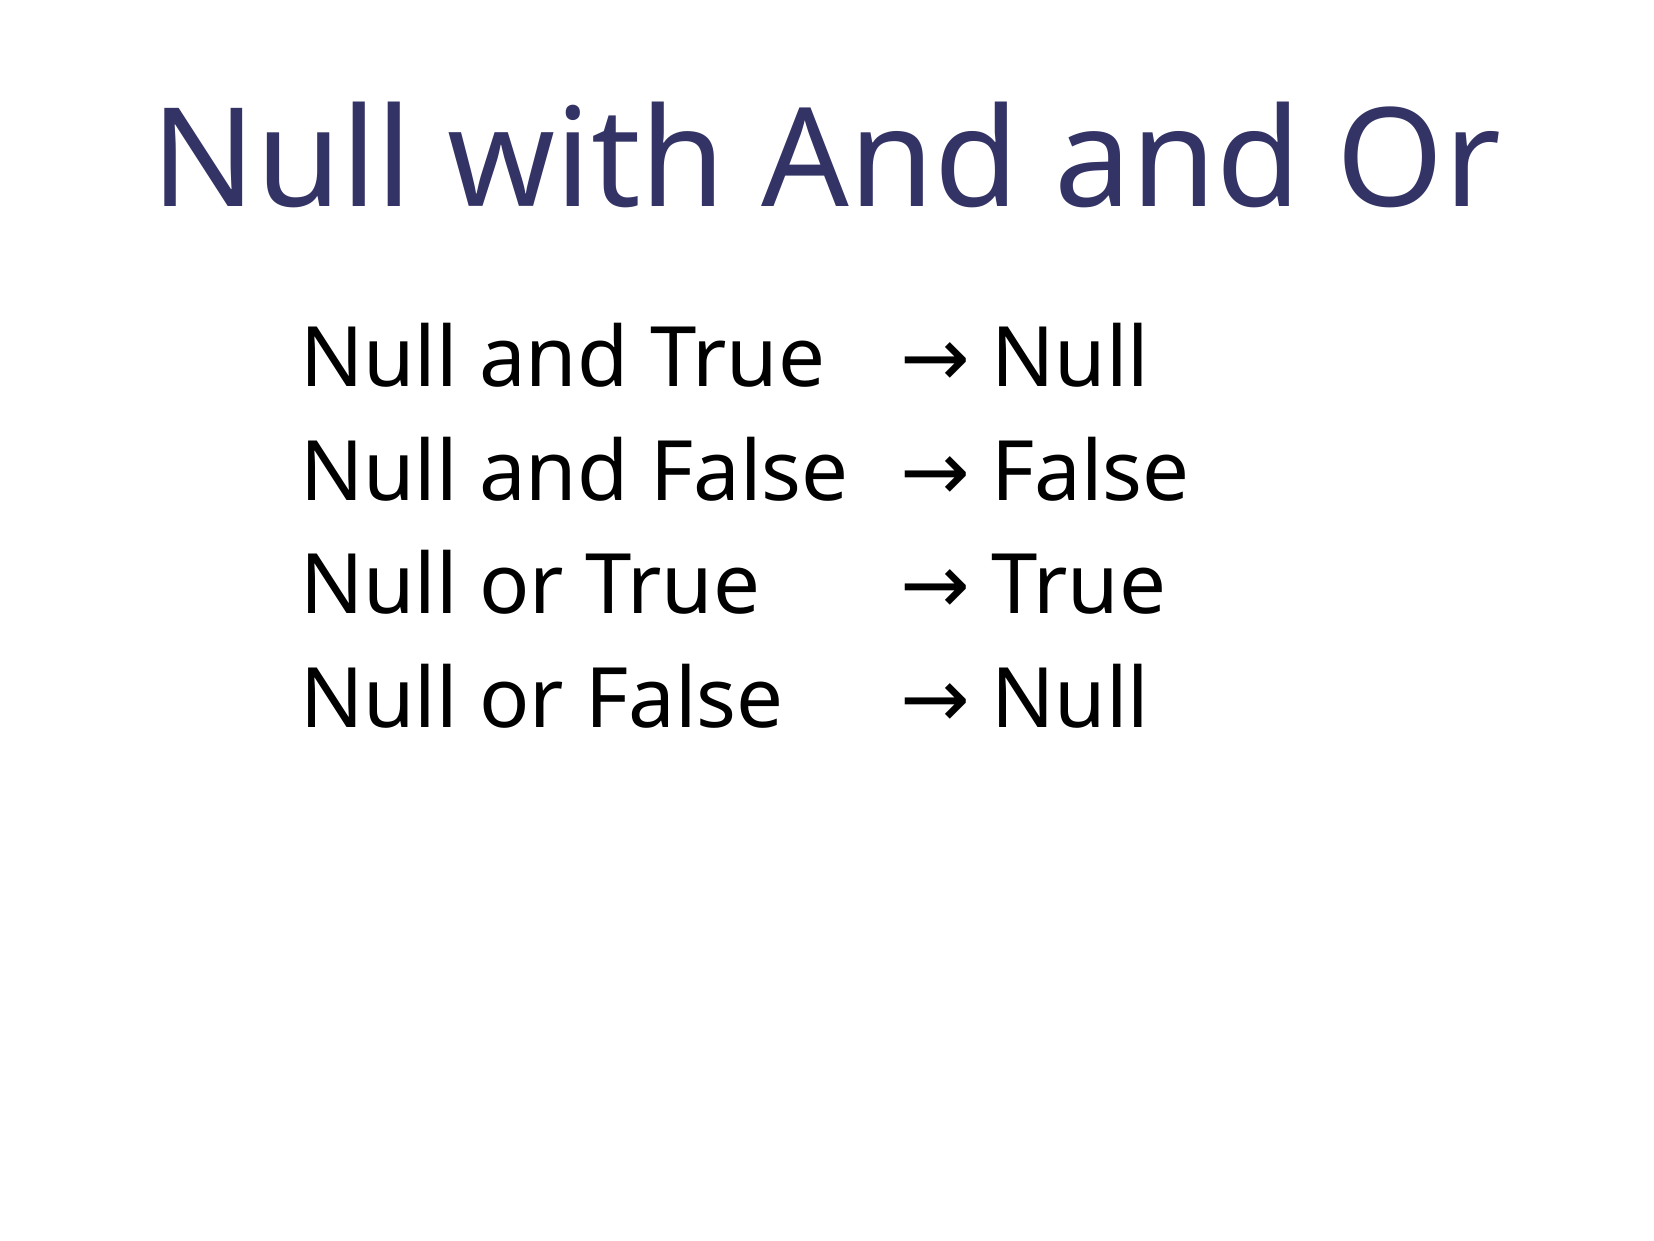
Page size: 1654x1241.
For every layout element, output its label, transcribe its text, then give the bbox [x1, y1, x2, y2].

title Null with And and Or [82, 56, 1571, 250]
subtitle Null and True → Null Null and False → False Null or True → True Null or False → Null [300, 297, 1571, 1102]
